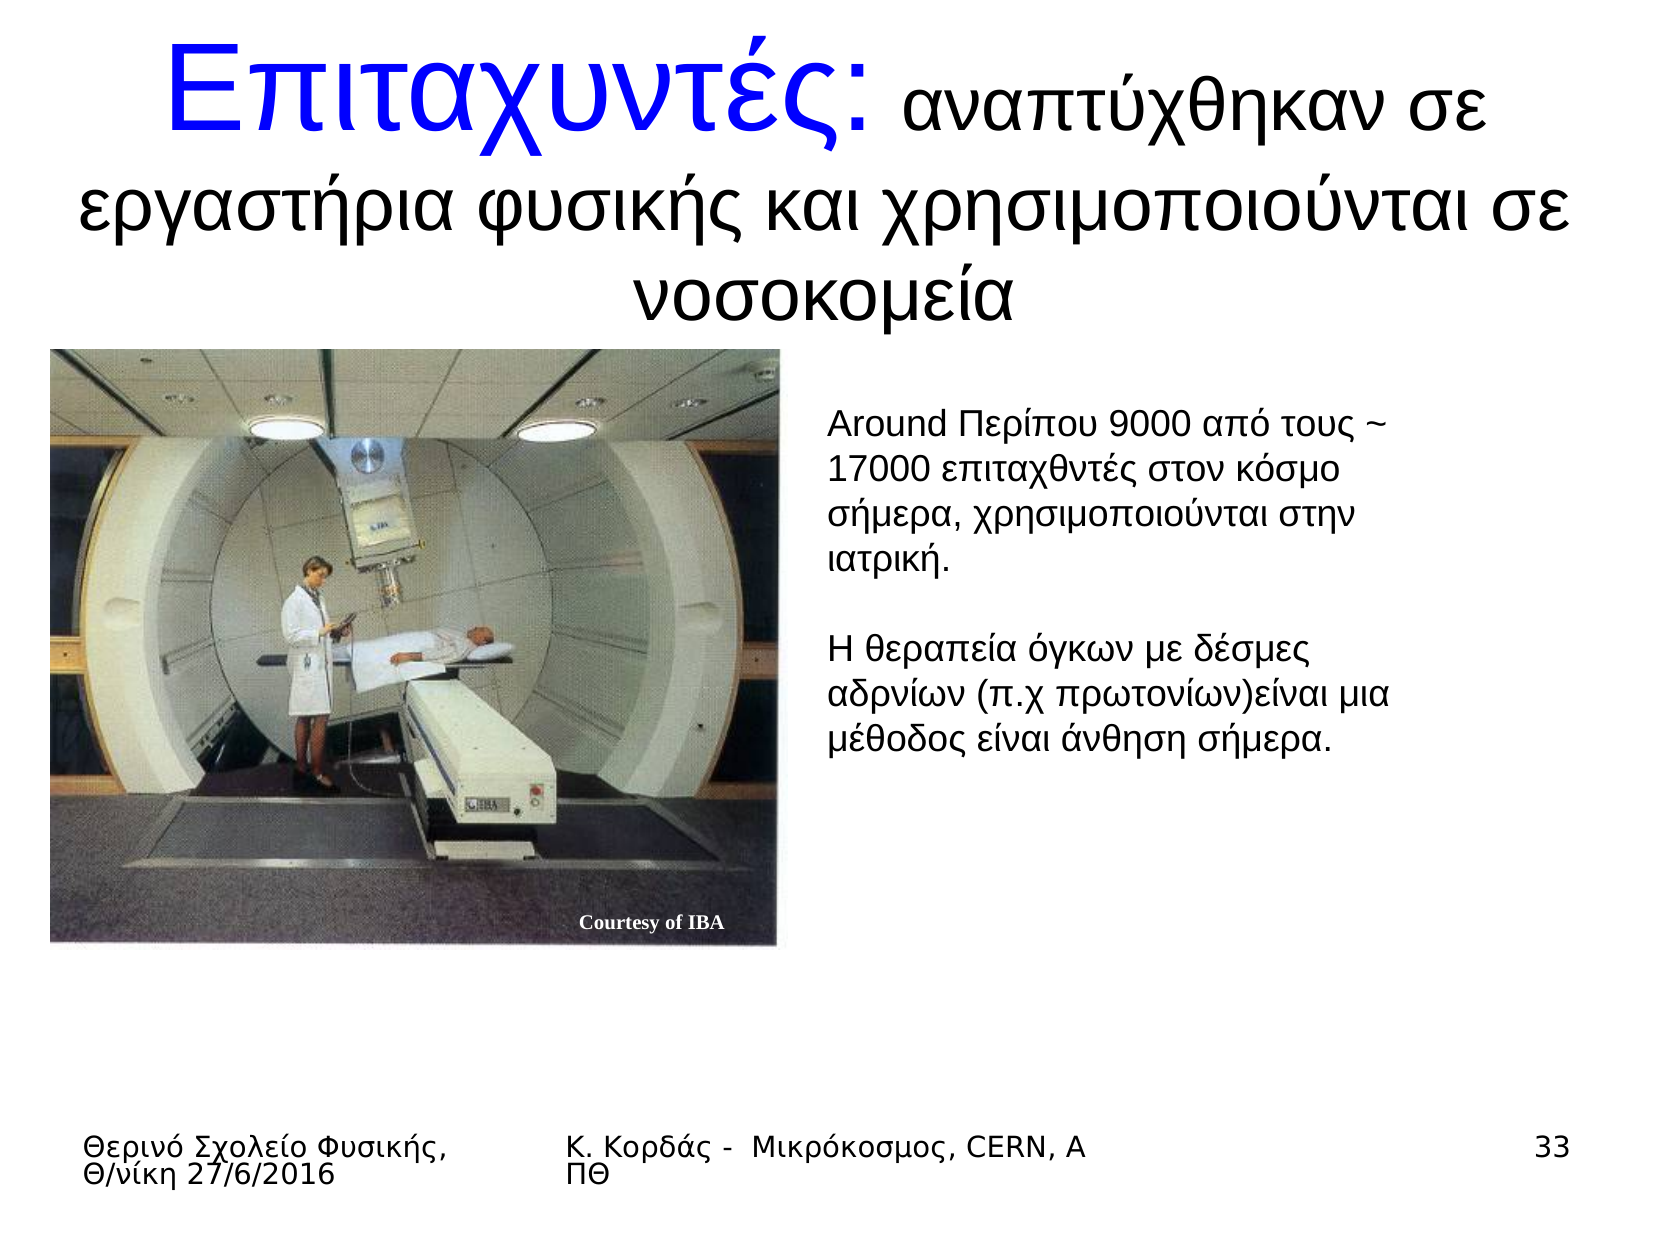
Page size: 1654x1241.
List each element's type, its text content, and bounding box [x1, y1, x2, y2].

text_box Courtesy of IBA [564, 901, 740, 941]
picture [50, 349, 788, 950]
text_box Around Περίπου 9000 από τους ~ 17000 επιταχθντές στον κόσμο σήμερα, χρησιμοποιούνται στην ιατρική. Η θεραπεία όγκων με δέσμες αδρνίων (π.χ πρωτονίων)είναι μια μέθοδος είναι άνθηση σήμερα. [812, 391, 1452, 767]
title Επιταχυντές: αναπτύχθηκαν σε εργαστήρια φυσικής και χρησιμοποιούνται σε νοσοκομεία [37, 0, 1613, 343]
